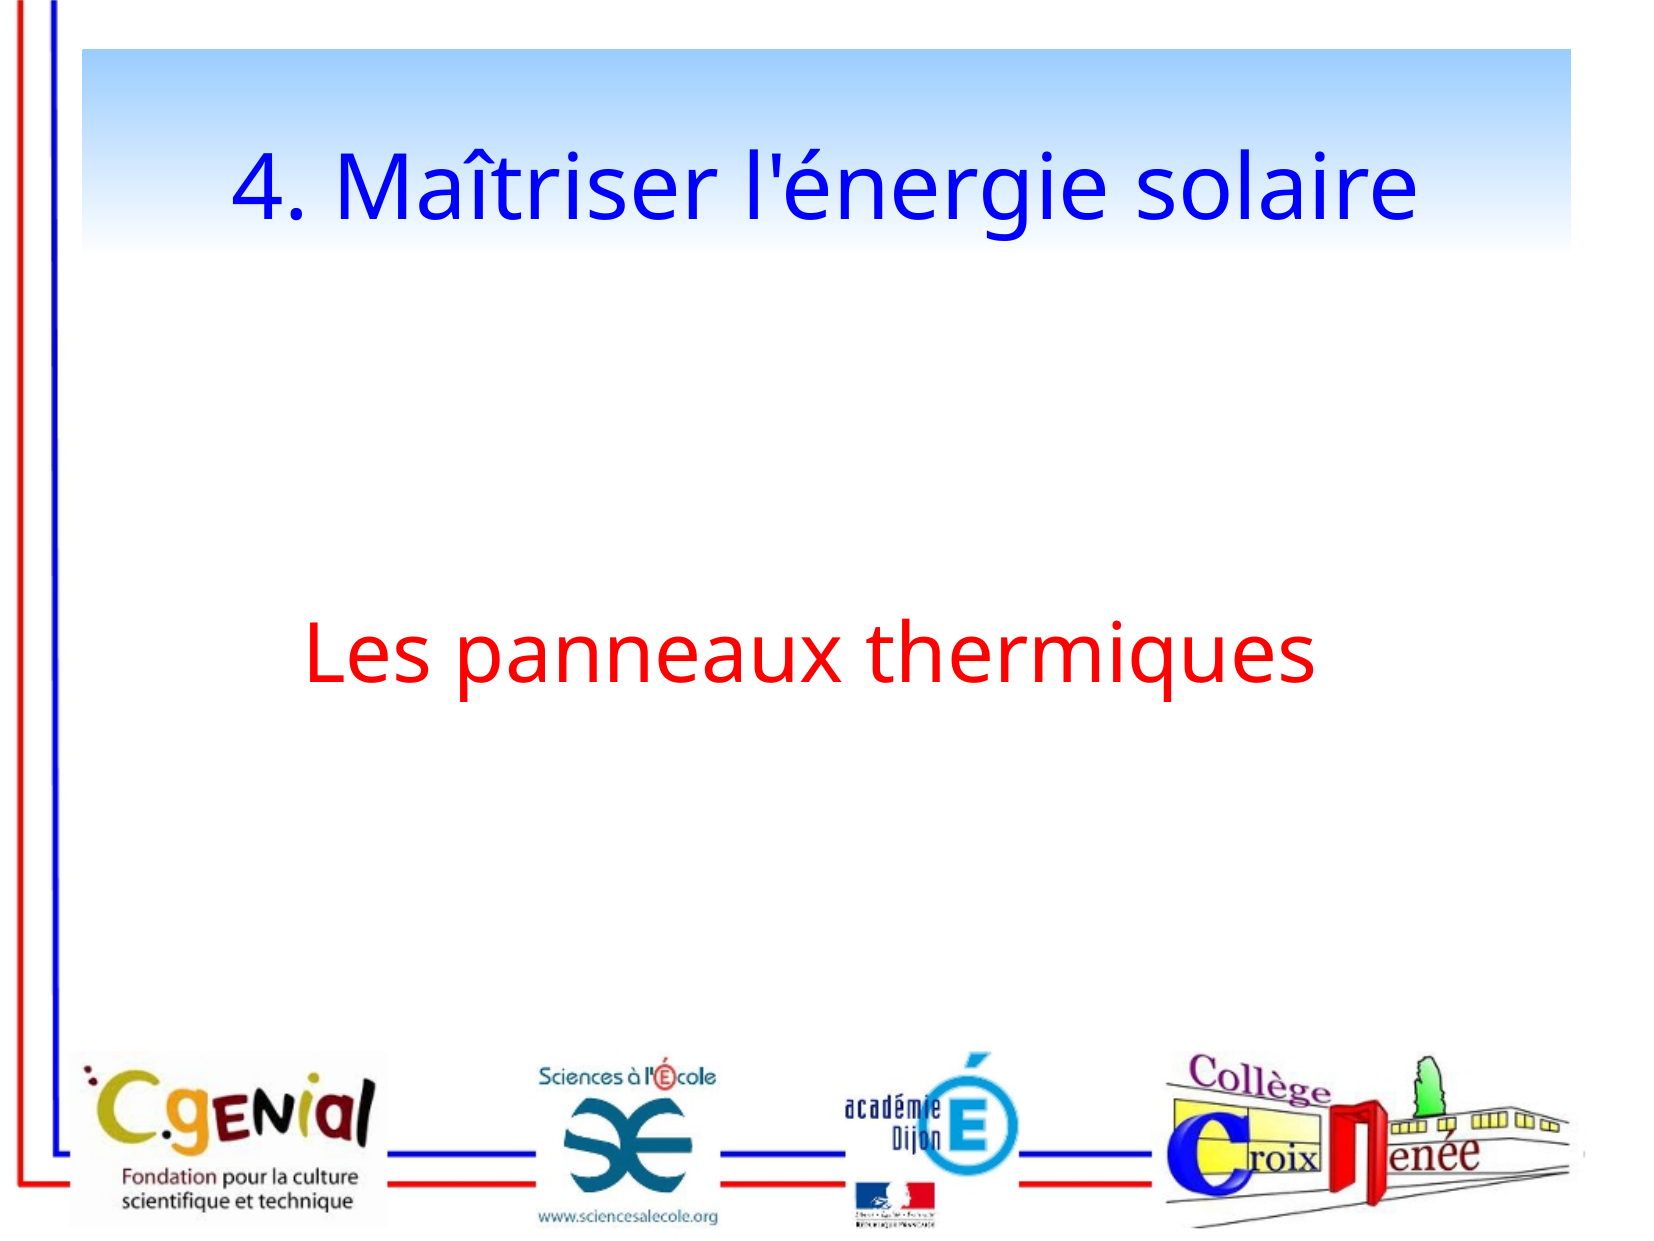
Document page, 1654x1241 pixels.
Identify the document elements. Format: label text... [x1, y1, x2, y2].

picture [0, 0, 1654, 1241]
subtitle Les panneaux thermiques [82, 290, 1538, 1010]
title 4. Maîtriser l'énergie solaire [82, 49, 1571, 257]
